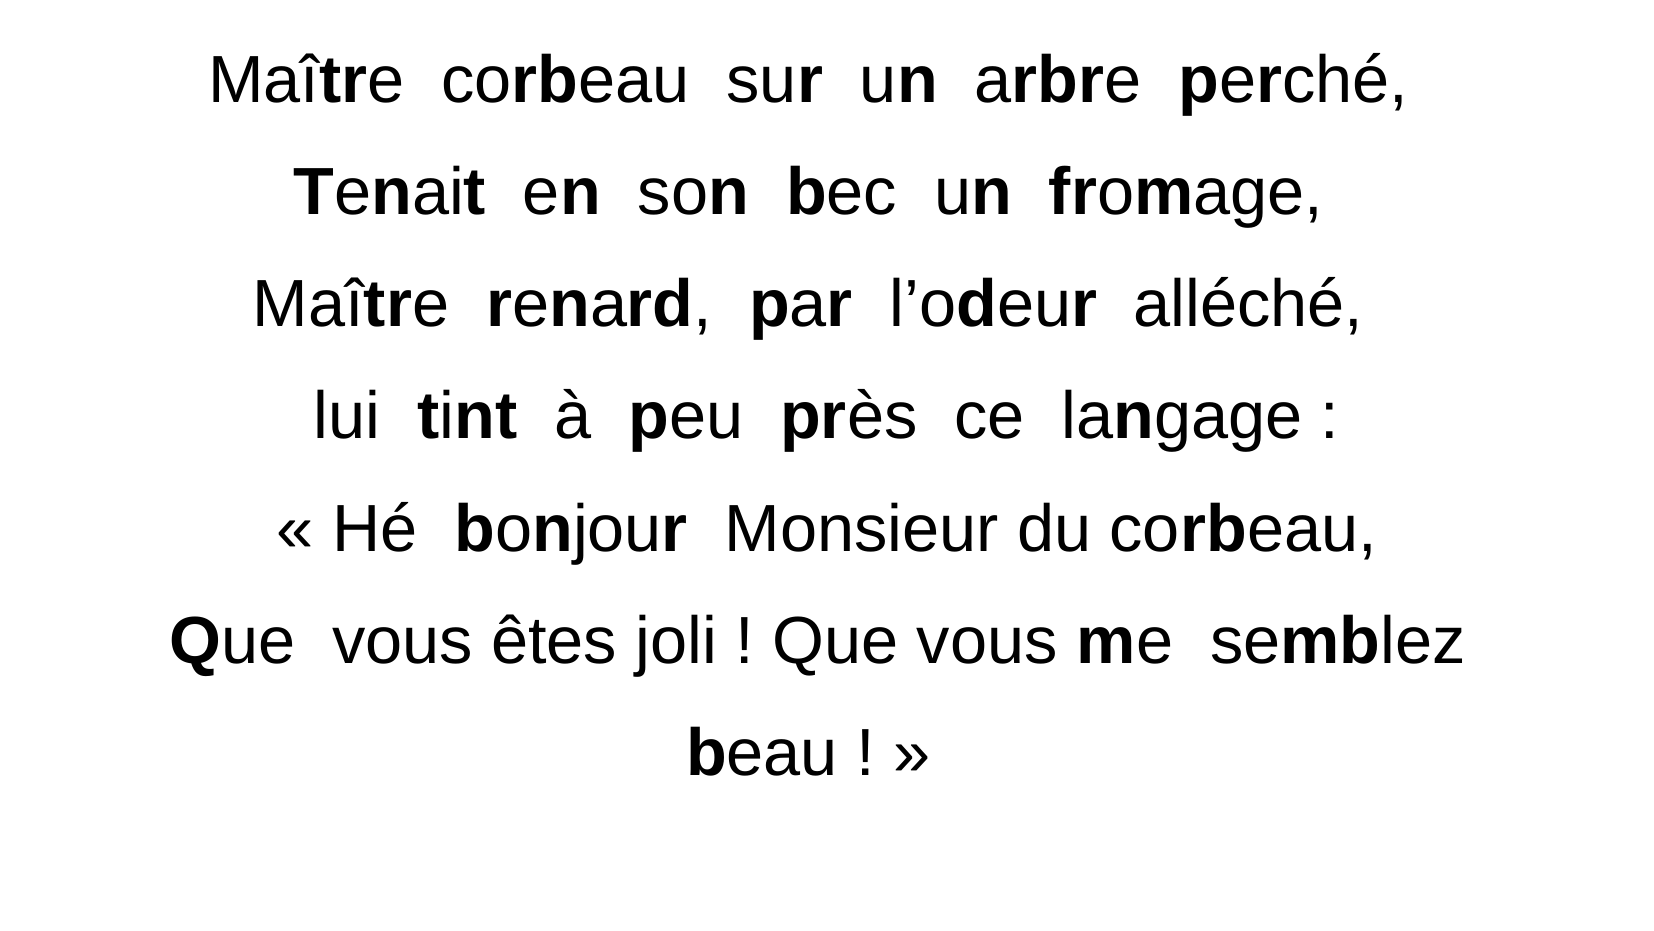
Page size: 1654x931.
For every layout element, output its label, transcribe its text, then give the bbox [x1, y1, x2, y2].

subtitle Maître corbeau sur un arbre perché, Tenait en son bec un fromage, Maître renard, par l’odeur alléché, lui tint à peu près ce langage : « Hé bonjour Monsieur du corbeau, Que vous êtes joli ! Que vous me semblez beau ! » [82, 4, 1571, 790]
